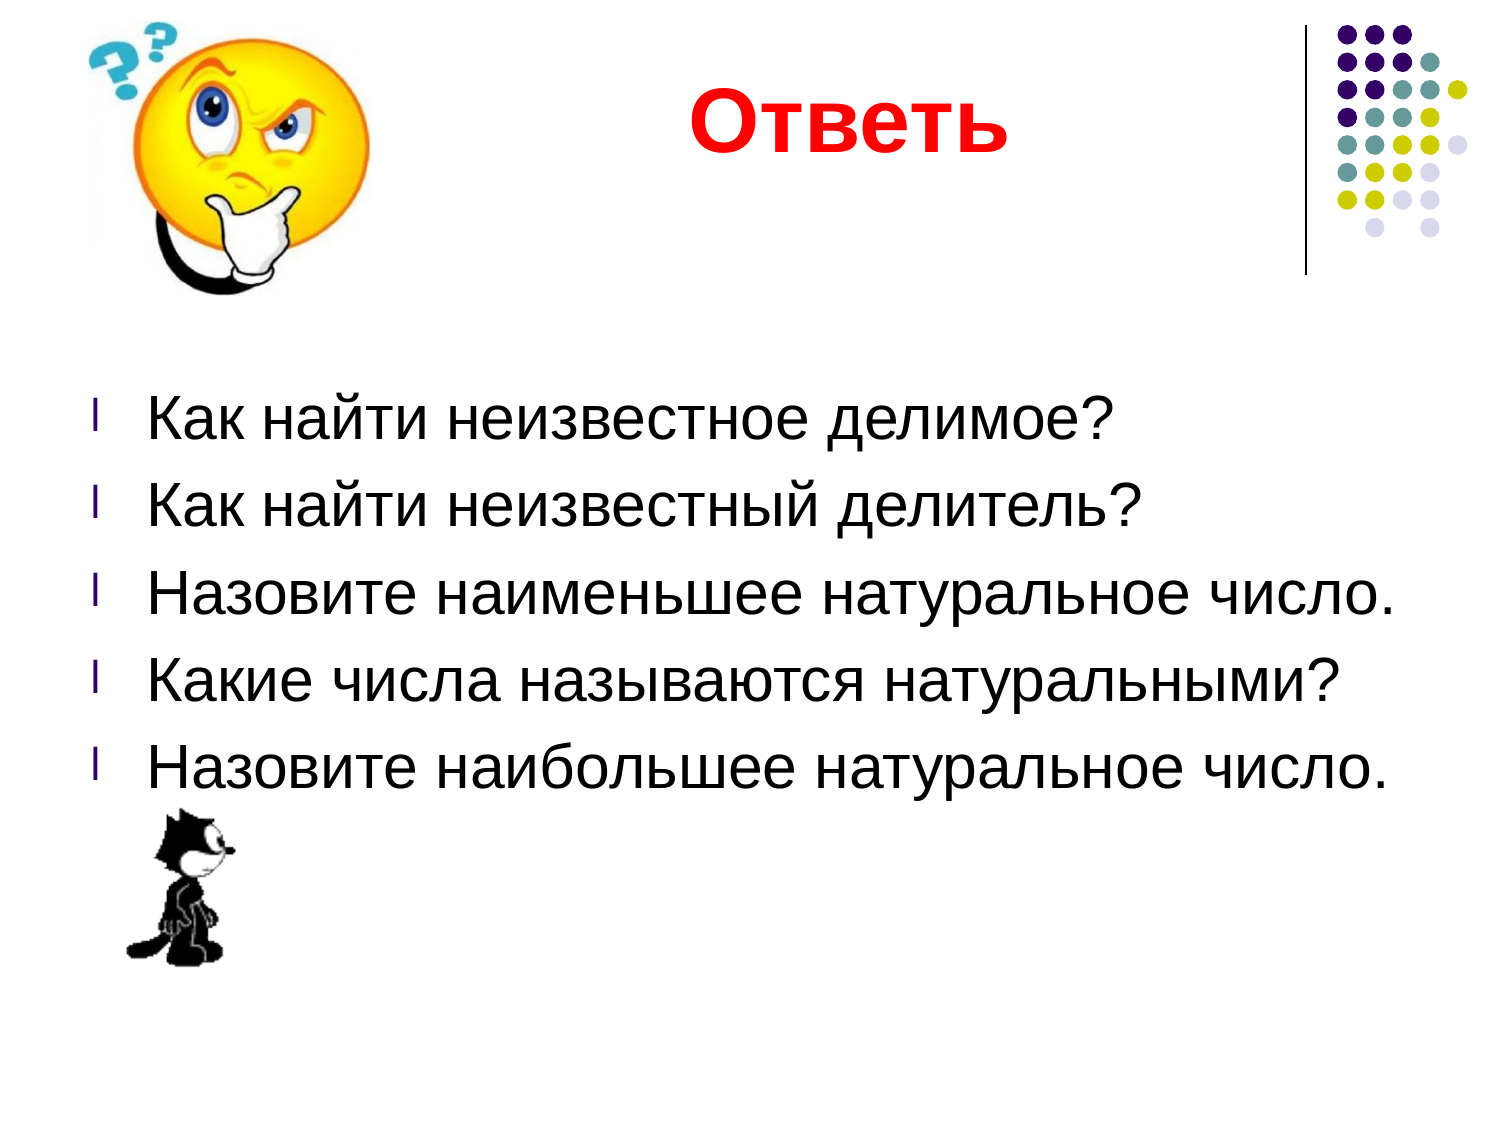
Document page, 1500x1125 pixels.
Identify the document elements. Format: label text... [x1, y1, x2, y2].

picture [88, 21, 371, 296]
picture [112, 786, 597, 990]
list Как найти неизвестное делимое? Как найти неизвестный делитель? Назовите наименьшее натуральное число. Какие числа называются натуральными? Назовите наибольшее натуральное число. [75, 282, 1425, 1006]
title Ответь [400, 53, 1300, 266]
